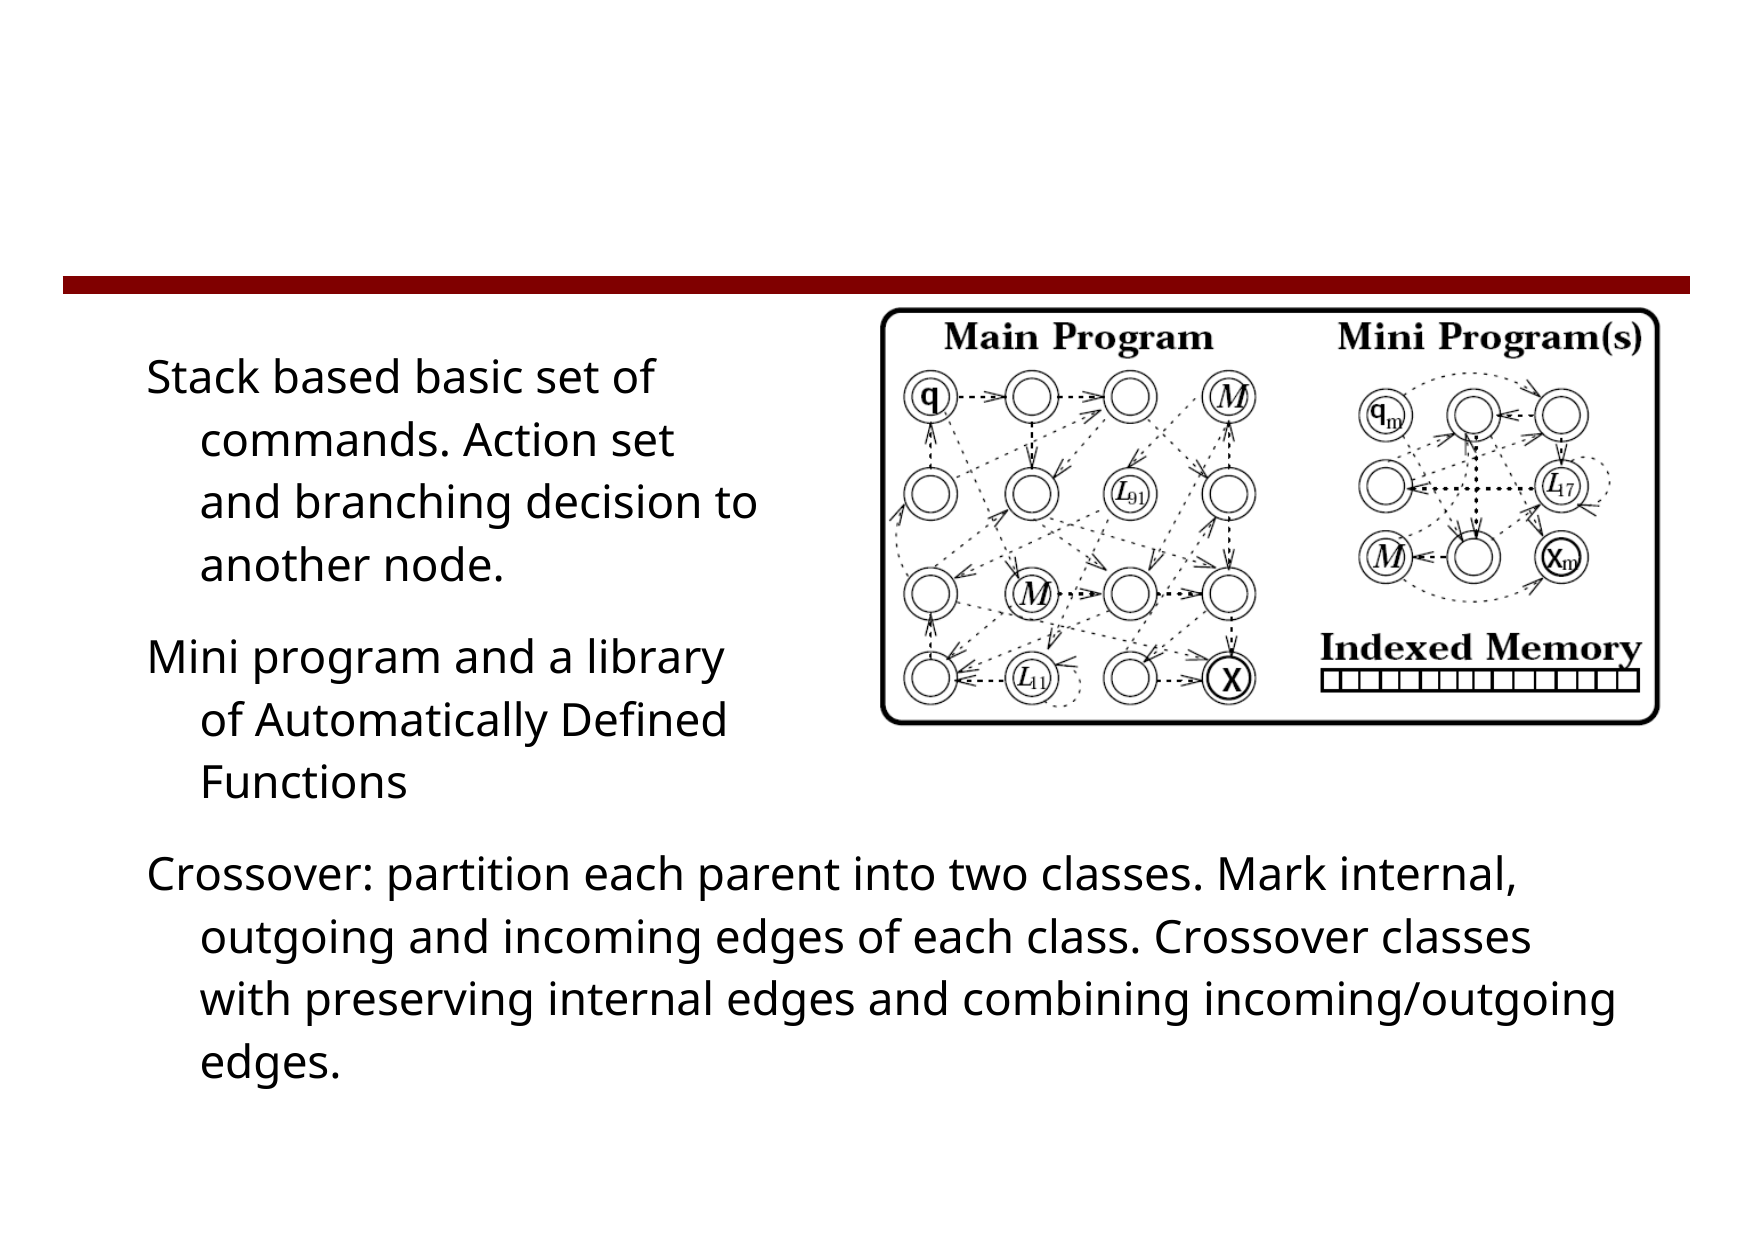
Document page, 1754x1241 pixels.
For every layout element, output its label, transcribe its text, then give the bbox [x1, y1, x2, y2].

picture [862, 299, 1688, 737]
list Stack based basic set of commands. Action set and branching decision to another node. Mini program and a library of Automatically Defined Functions Crossover: partition each parent into two classes. Mark internal, outgoing and incoming edges of each class. Crossover classes with preserving internal edges and combining incoming/outgoing edges. [128, 344, 1627, 1127]
